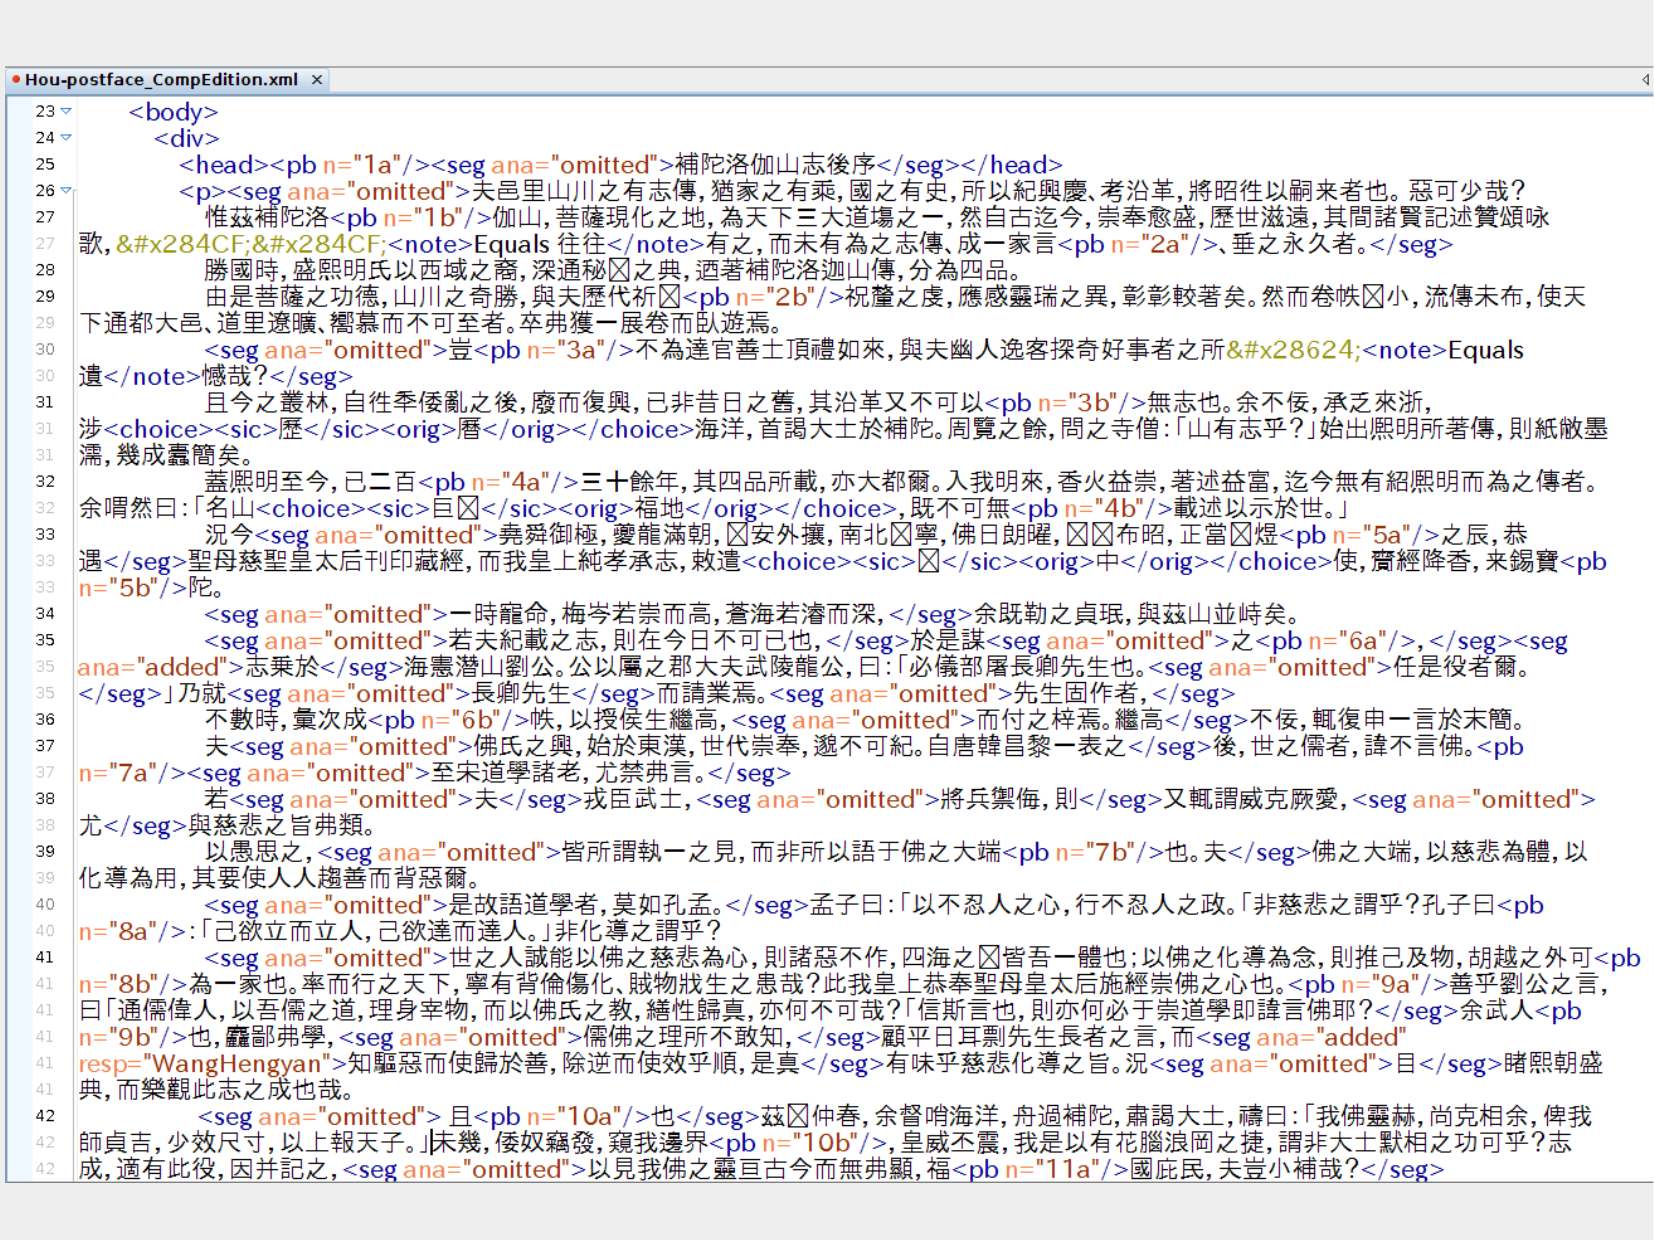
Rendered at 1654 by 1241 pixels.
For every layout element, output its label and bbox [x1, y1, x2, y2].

picture [5, 64, 1654, 1183]
